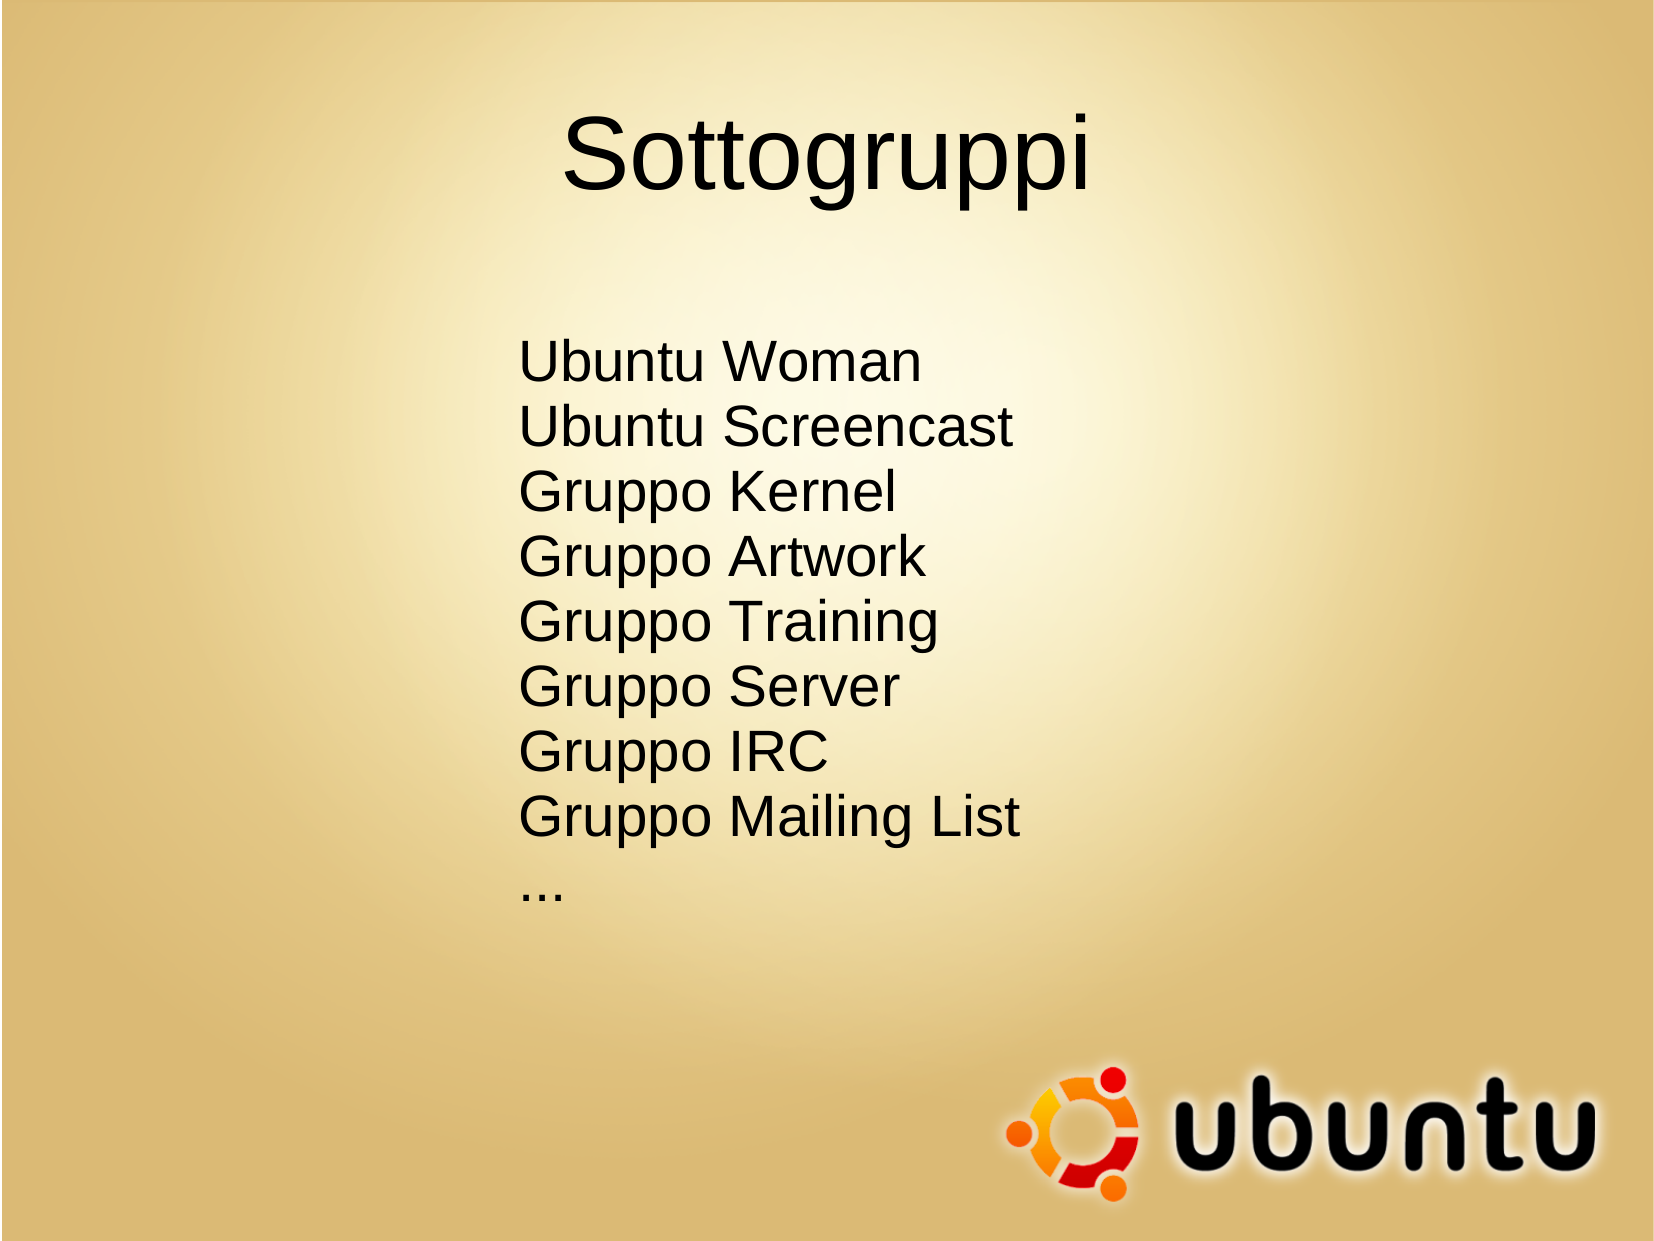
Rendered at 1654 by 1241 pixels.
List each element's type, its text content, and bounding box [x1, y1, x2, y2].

picture [2, 0, 1654, 1241]
title Sottogruppi [82, 49, 1571, 257]
subtitle Ubuntu Woman Ubuntu Screencast Gruppo Kernel Gruppo Artwork Gruppo Training Gruppo Server Gruppo IRC Gruppo Mailing List ... [466, 319, 1270, 923]
